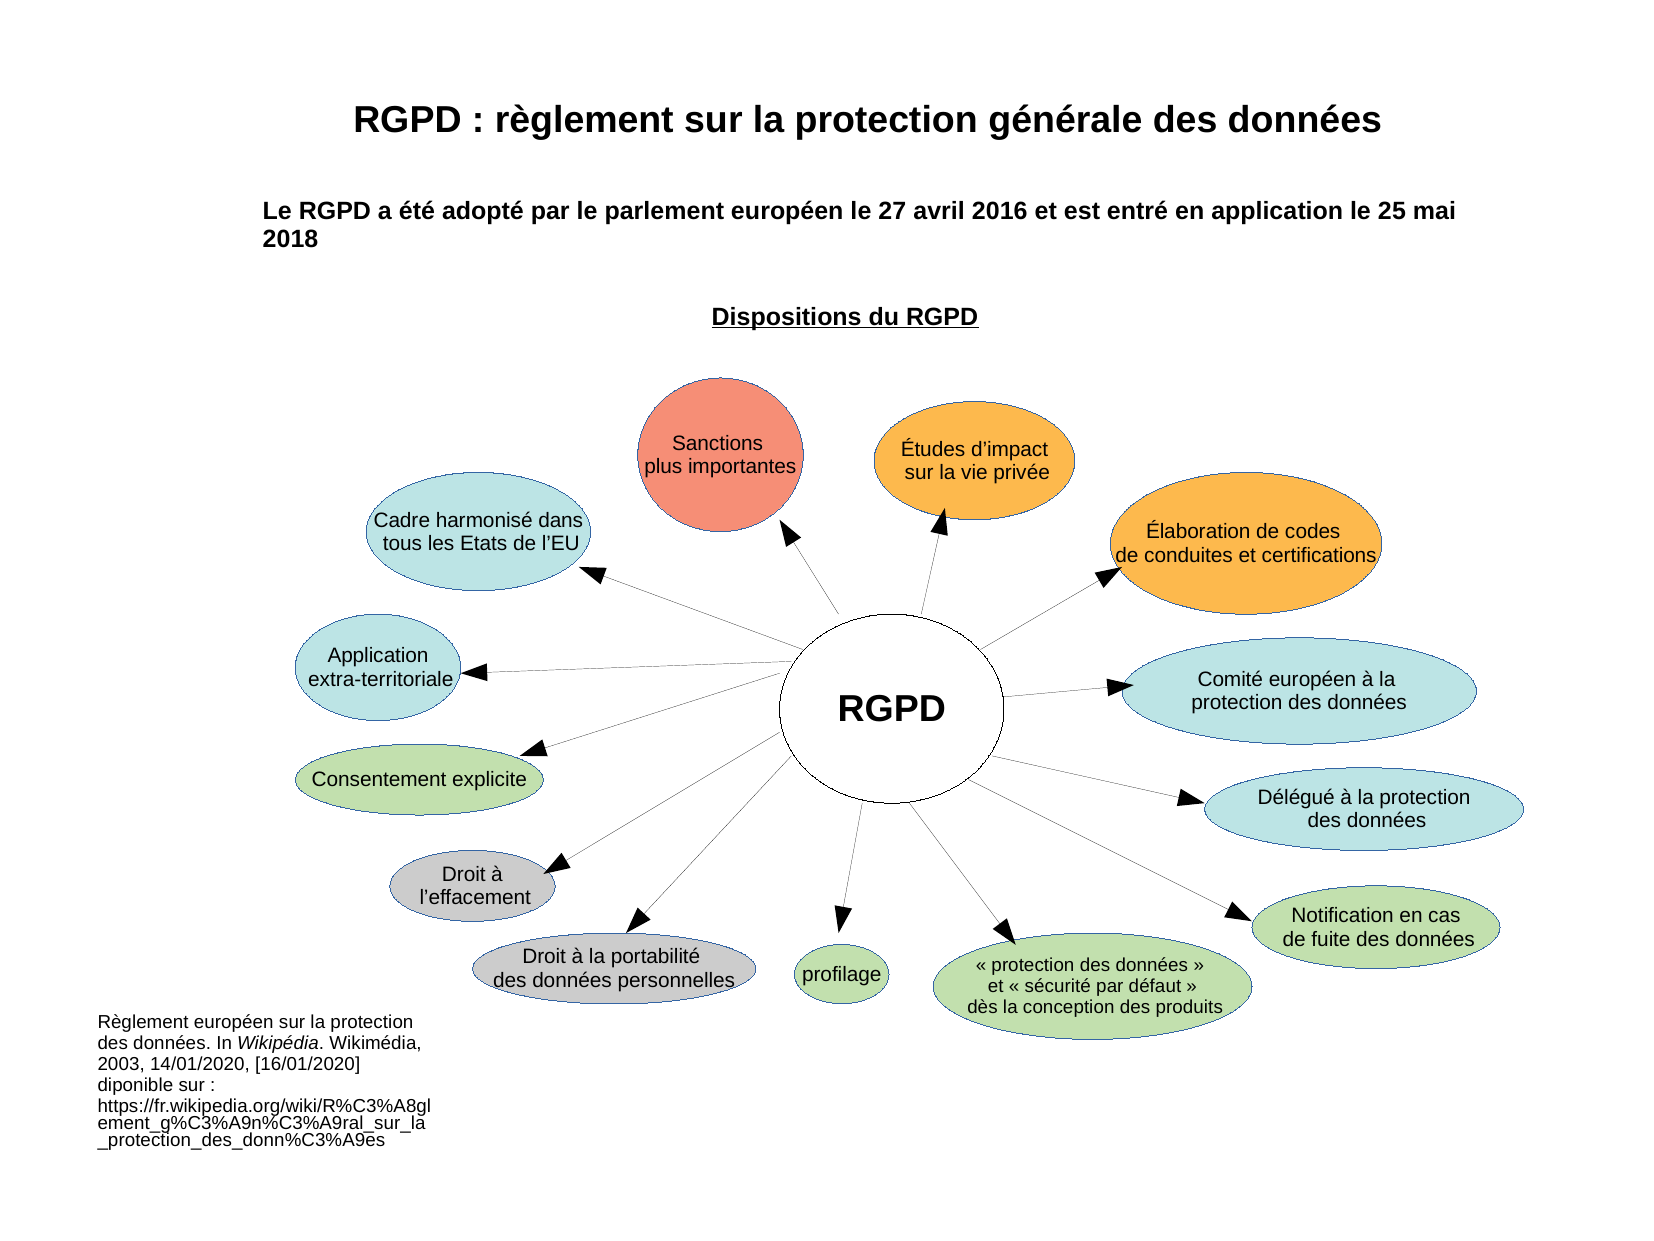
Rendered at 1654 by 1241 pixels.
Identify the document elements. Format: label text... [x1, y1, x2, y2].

text_box Le RGPD a été adopté par le parlement européen le 27 avril 2016 et est entré en application le 25 mai 2018 [248, 189, 1536, 260]
text_box Études d’impact sur la vie privée [874, 401, 1075, 520]
text_box Droit à l’effacement [389, 850, 556, 922]
text_box Comité européen à la protection des données [1122, 637, 1477, 745]
text_box Cadre harmonisé dans tous les Etats de l’EU [366, 472, 591, 591]
text_box « protection des données » et « sécurité par défaut » dès la conception des produits [933, 933, 1253, 1040]
text_box Notification en cas de fuite des données [1251, 885, 1501, 969]
text_box Délégué à la protection des données [1204, 767, 1524, 851]
text_box RGPD [779, 614, 1004, 804]
title RGPD : règlement sur la protection générale des données [236, 84, 1501, 154]
text_box Règlement européen sur la protection des données. In Wikipédia. Wikimédia, 2003, 14/01/2020, [16/01/2020] diponible sur : https://fr.wikipedia.org/wiki/R%C3%A8glement_g%C3%A9n%C3%A9ral_sur_la_protection_des_donn%C3%A9es [82, 1003, 449, 1124]
text_box Application extra-territoriale [295, 614, 461, 721]
text_box Droit à la portabilité des données personnelles [472, 933, 756, 1004]
text_box Sanctions plus importantes [637, 377, 804, 532]
text_box Consentement explicite [295, 744, 544, 816]
text_box profilage [794, 944, 890, 1004]
text_box Dispositions du RGPD [696, 295, 1004, 339]
text_box Élaboration de codes de conduites et certifications [1110, 472, 1382, 615]
